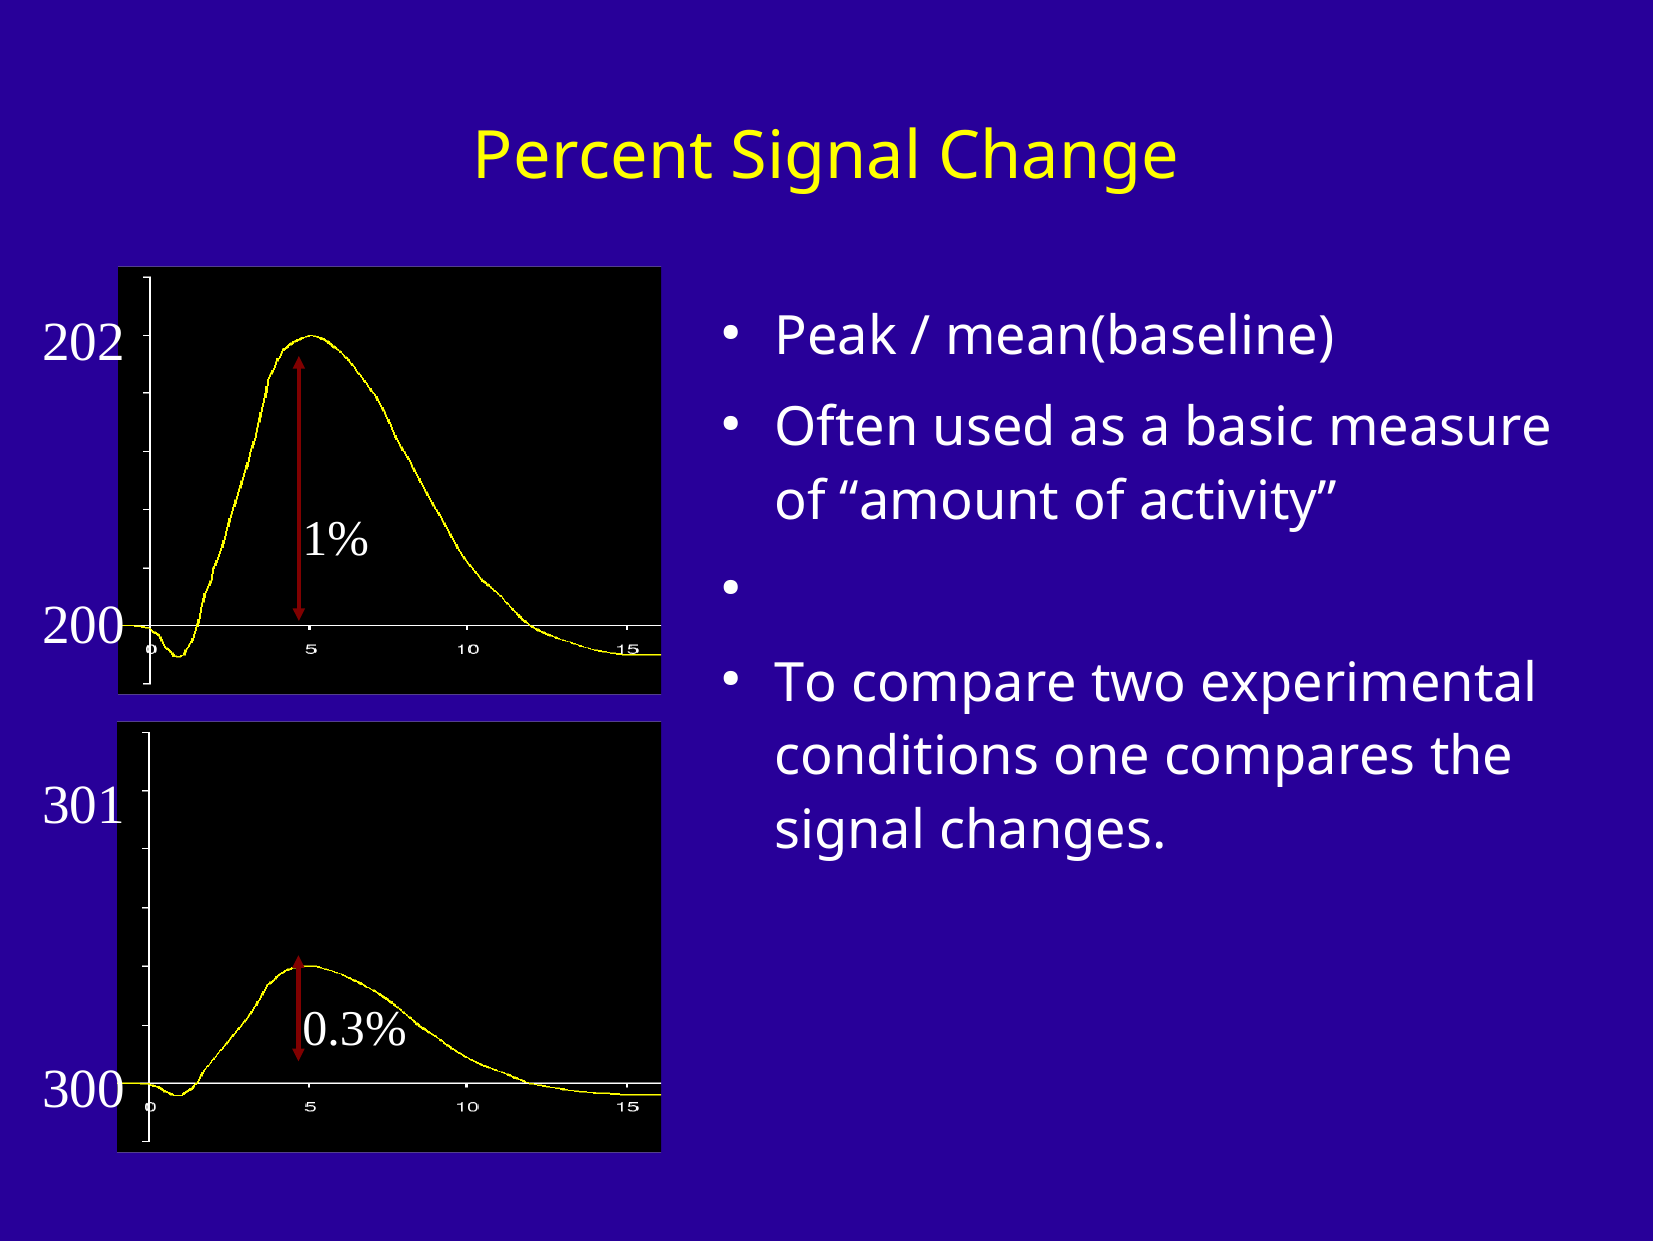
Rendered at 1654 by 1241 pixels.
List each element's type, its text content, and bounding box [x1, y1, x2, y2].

list Peak / mean(baseline) Often used as a basic measure of “amount of activity” To compare two experimental conditions one compares the signal changes. [688, 289, 1571, 1109]
text_box 300 [27, 1050, 221, 1129]
text_box 0.3% [287, 993, 458, 1116]
title Percent Signal Change [82, 49, 1571, 257]
chart [118, 261, 662, 701]
text_box 200 [27, 586, 221, 665]
chart [117, 716, 662, 1159]
text_box 301 [27, 766, 221, 845]
text_box 1% [287, 503, 458, 580]
text_box 202 [27, 303, 221, 382]
